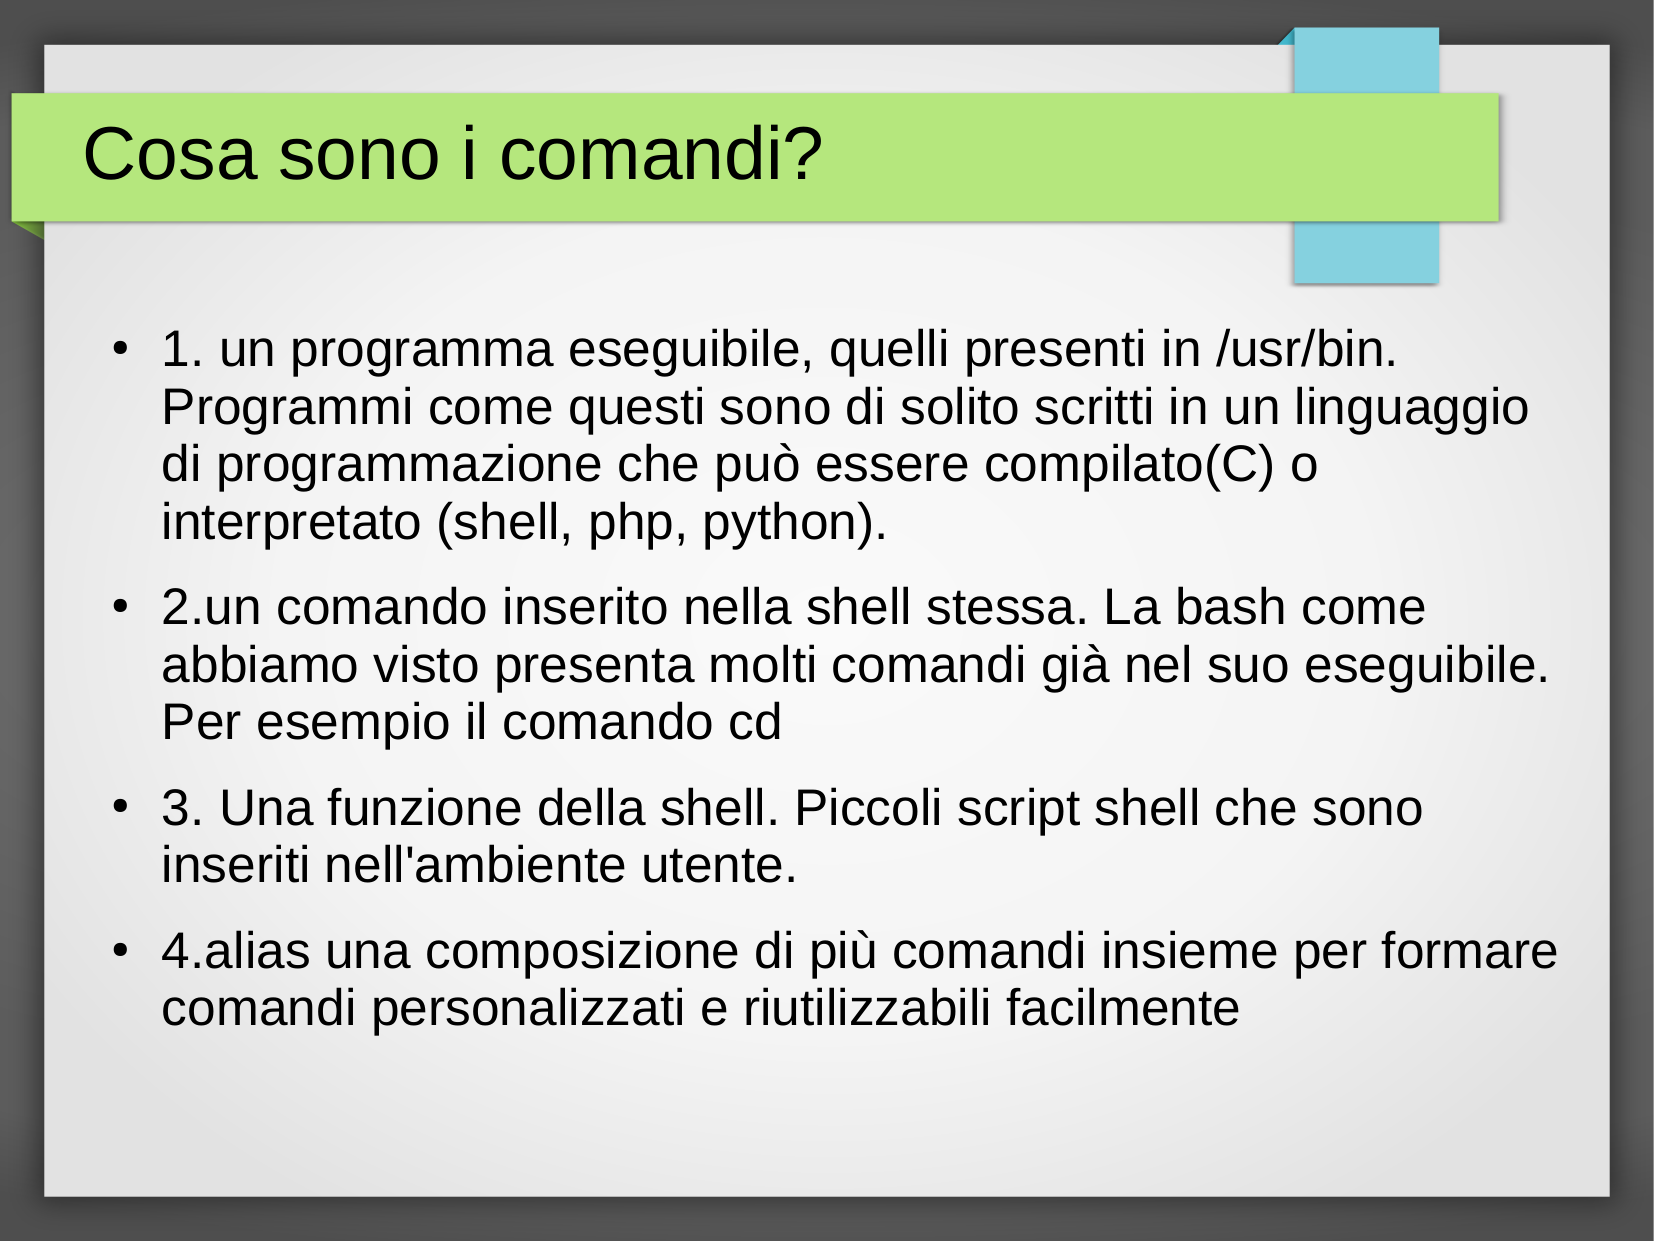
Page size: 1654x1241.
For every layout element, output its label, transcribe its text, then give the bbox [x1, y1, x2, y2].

list 1. un programma eseguibile, quelli presenti in /usr/bin. Programmi come questi sono di solito scritti in un linguaggio di programmazione che può essere compilato(C) o interpretato (shell, php, python). 2.un comando inserito nella shell stessa. La bash come abbiamo visto presenta molti comandi già nel suo eseguibile. Per esempio il comando cd 3. Una funzione della shell. Piccoli script shell che sono inseriti nell'ambiente utente. 4.alias una composizione di più comandi insieme per formare comandi personalizzati e riutilizzabili facilmente [94, 320, 1583, 1040]
picture [0, 0, 1654, 1241]
title Cosa sono i comandi? [82, 94, 1264, 213]
